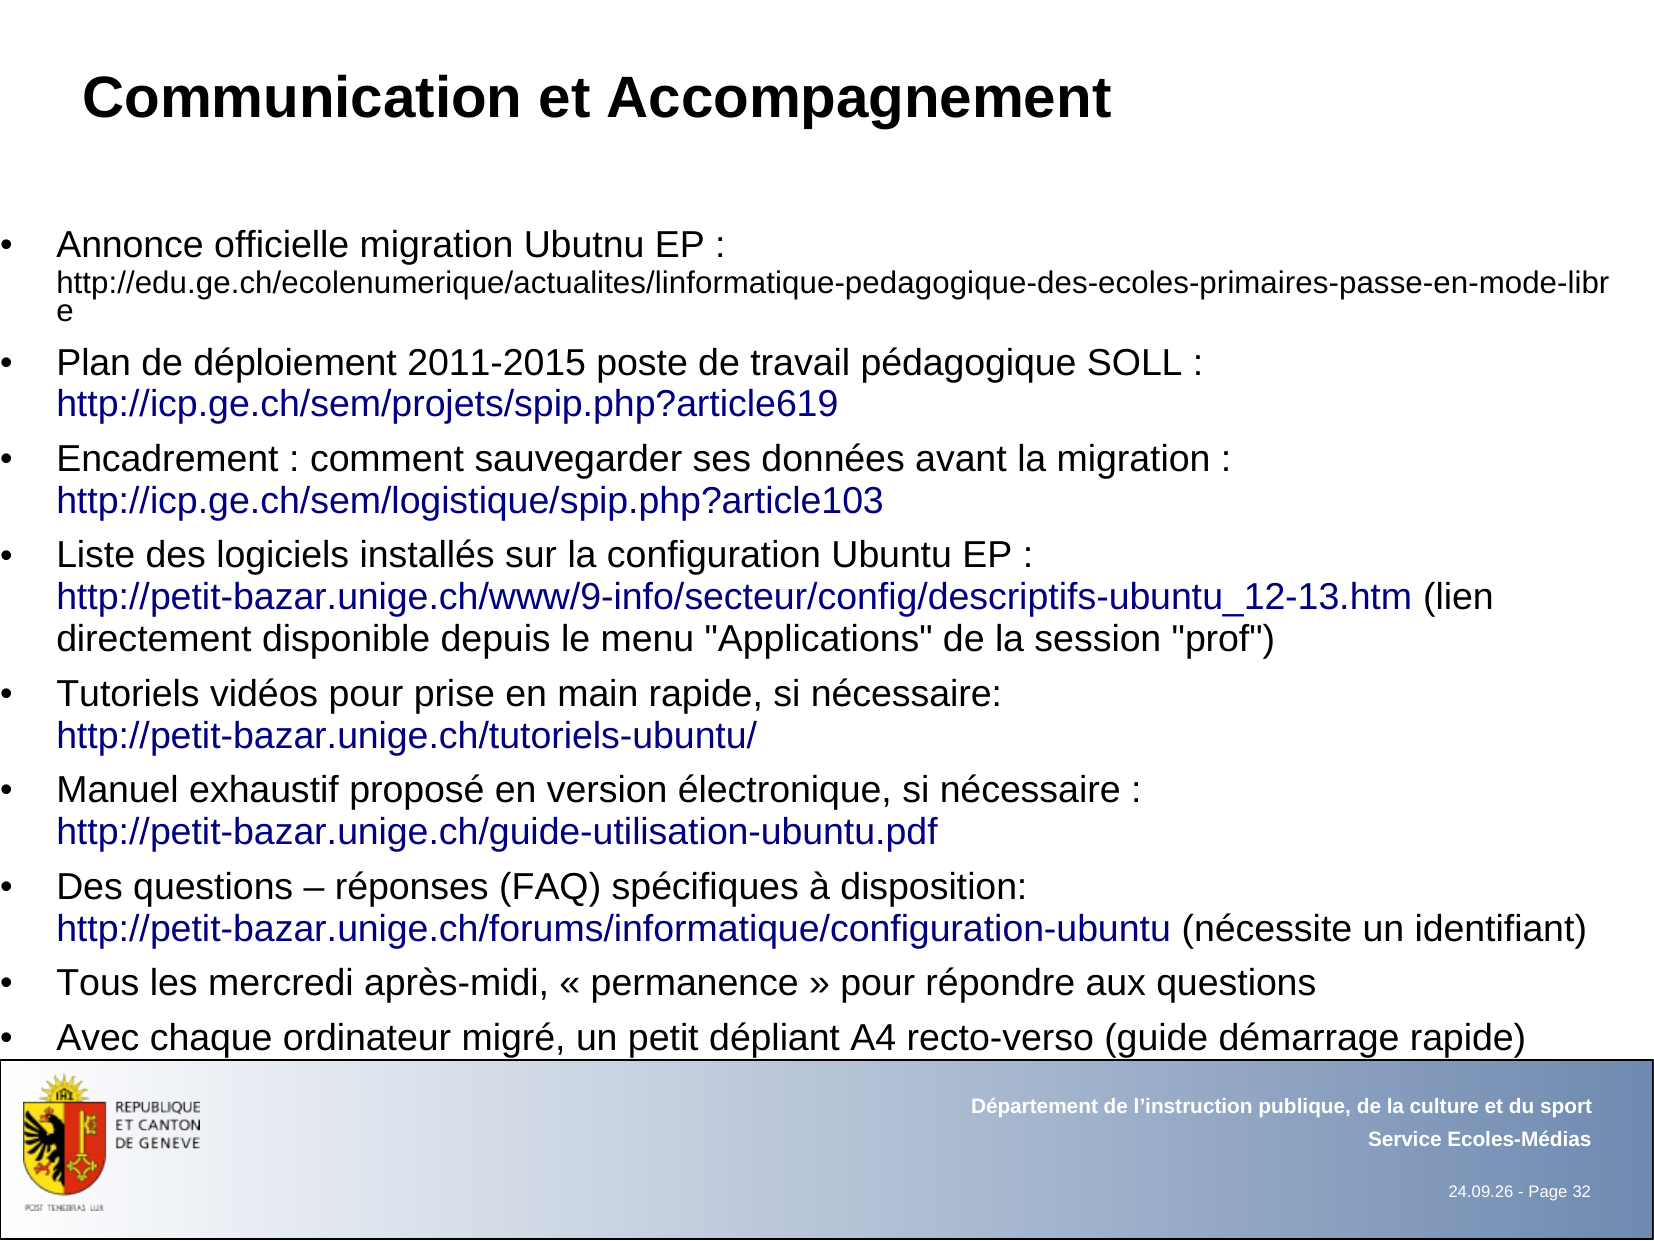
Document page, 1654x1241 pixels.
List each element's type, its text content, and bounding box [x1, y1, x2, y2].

picture [23, 1073, 200, 1211]
title Communication et Accompagnement [82, 23, 1571, 172]
list Annonce officielle migration Ubutnu EP : http://edu.ge.ch/ecolenumerique/actualites/linformatique-pedagogique-des-ecoles-primaires-passe-en-mode-libre Plan de déploiement 2011-2015 poste de travail pédagogique SOLL : http://icp.ge.ch/sem/projets/spip.php?article619 Encadrement : comment sauvegarder ses données avant la migration : http://icp.ge.ch/sem/logistique/spip.php?article103 Liste des logiciels installés sur la configuration Ubuntu EP : http://petit-bazar.unige.ch/www/9-info/secteur/config/descriptifs-ubuntu_12-13.htm (lien directement disponible depuis le menu "Applications" de la session "prof") Tutoriels vidéos pour prise en main rapide, si nécessaire: http://petit-bazar.unige.ch/tutoriels-ubuntu/ Manuel exhaustif proposé en version électronique, si nécessaire : http://petit-bazar.unige.ch/guide-utilisation-ubuntu.pdf Des questions – réponses (FAQ) spécifiques à disposition:http://petit-bazar.unige.ch/forums/informatique/configuration-ubuntu (nécessite un identifiant) Tous les mercredi après-midi, « permanence » pour répondre aux questions Avec chaque ordinateur migré, un petit dépliant A4 recto-verso (guide démarrage rapide) [0, 223, 1625, 1058]
